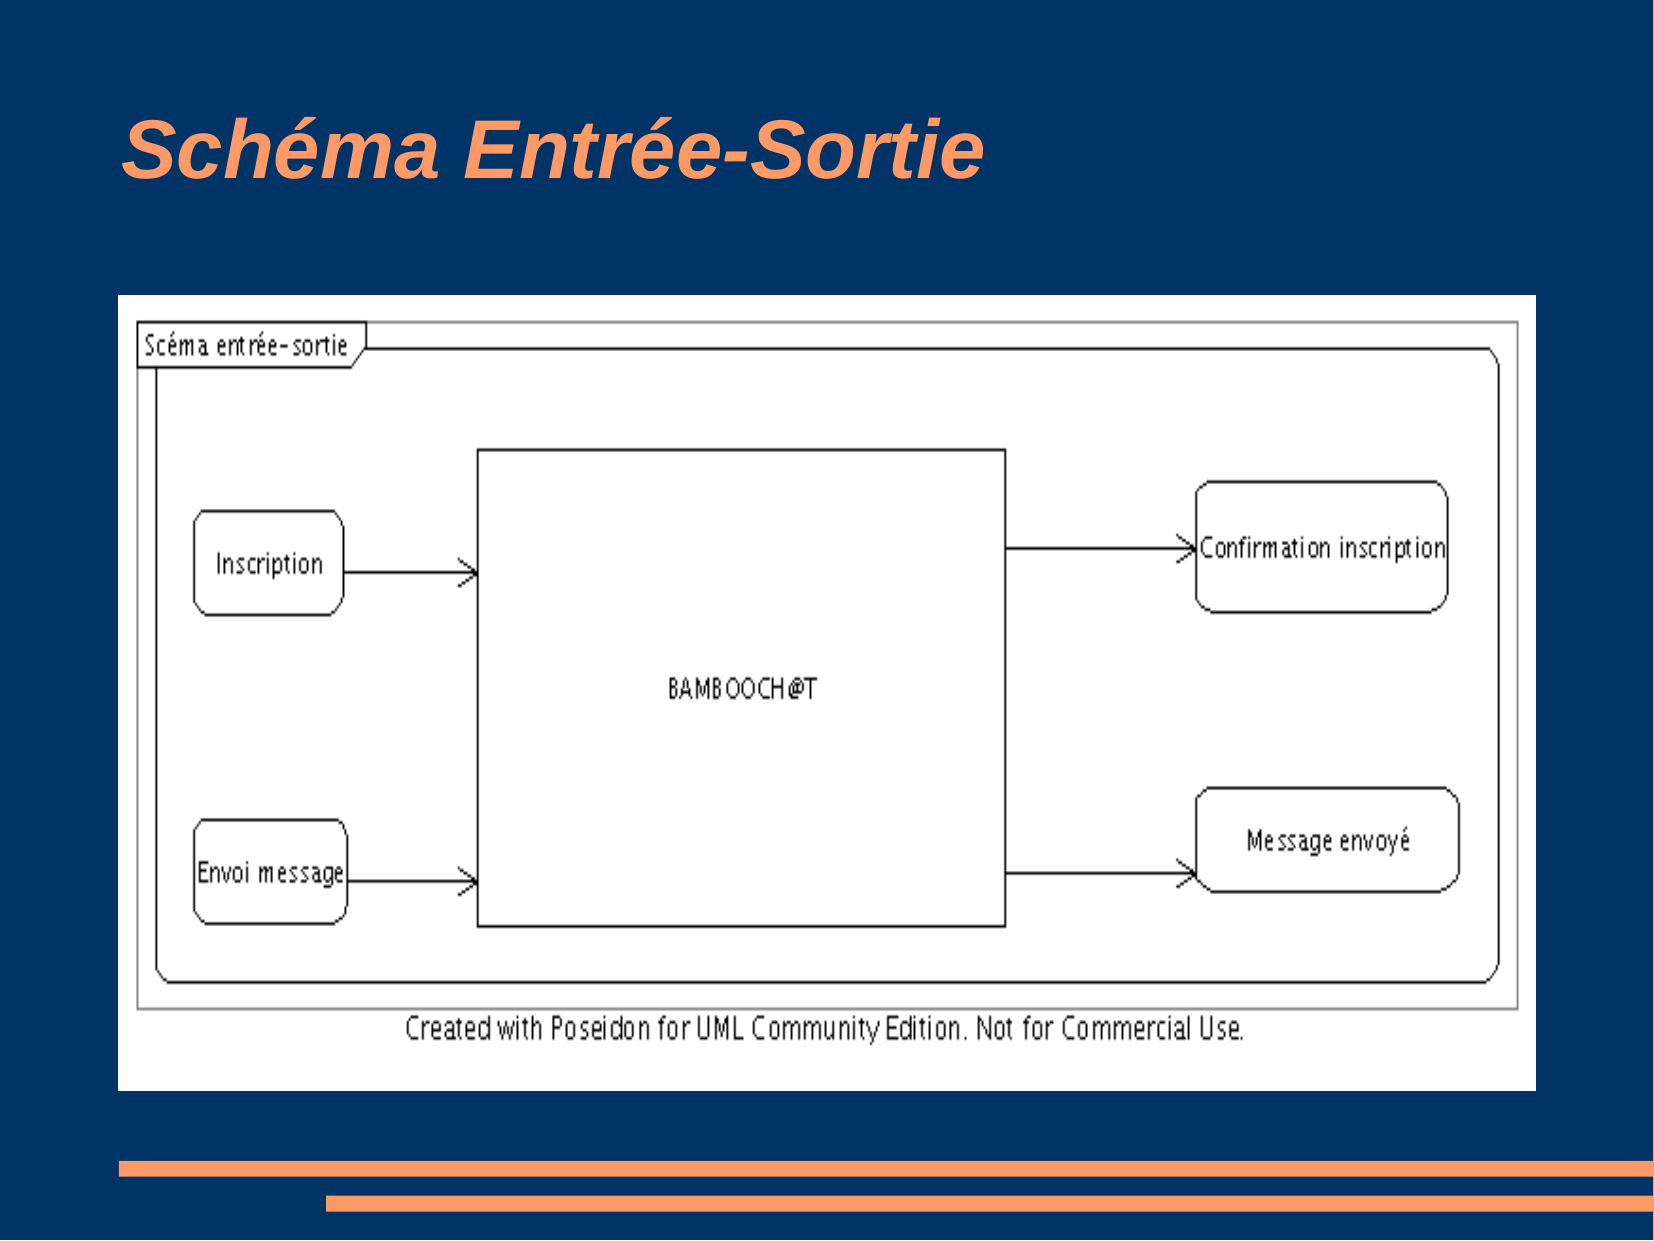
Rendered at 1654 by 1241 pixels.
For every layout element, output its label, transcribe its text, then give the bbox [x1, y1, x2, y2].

title Schéma Entrée-Sortie [121, 46, 1534, 254]
picture [118, 295, 1536, 1091]
chart [118, 282, 1558, 1093]
